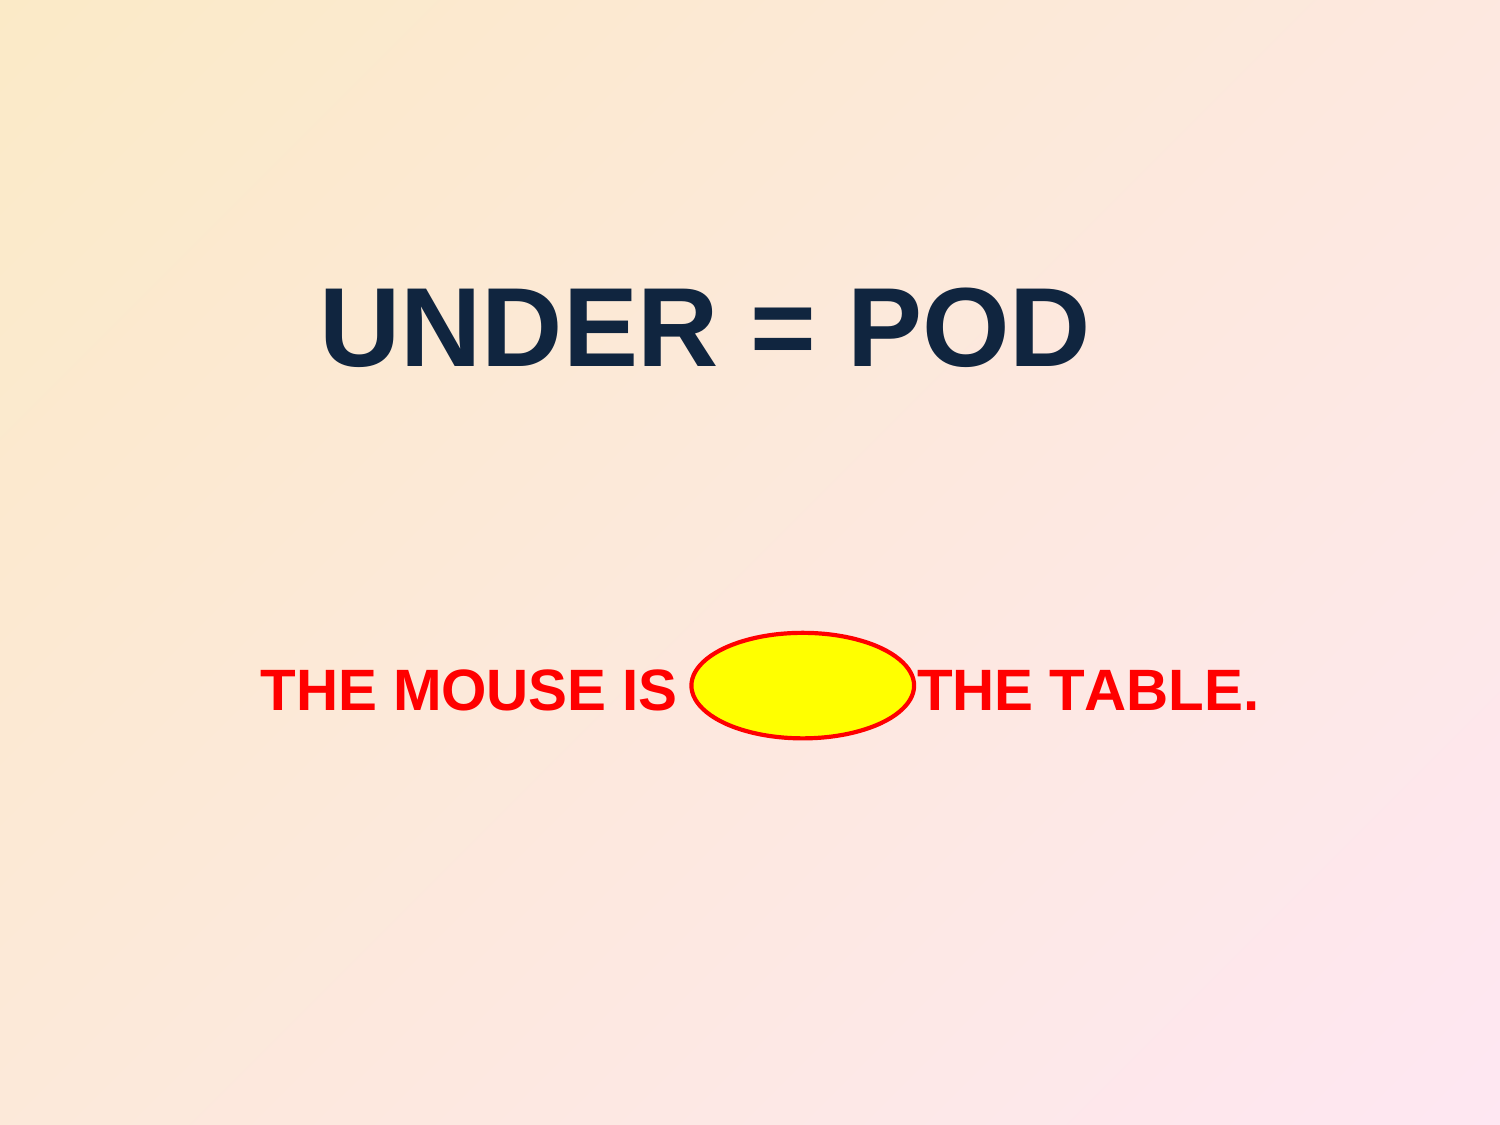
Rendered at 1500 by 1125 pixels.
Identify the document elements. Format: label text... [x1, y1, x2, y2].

text_box THE MOUSE IS UNDER THE TABLE. [246, 644, 739, 730]
text_box THE MOUSE IS UNDER THE TABLE. [867, 644, 1383, 730]
text_box [691, 632, 915, 739]
text_box UNDER = POD [304, 246, 1196, 397]
